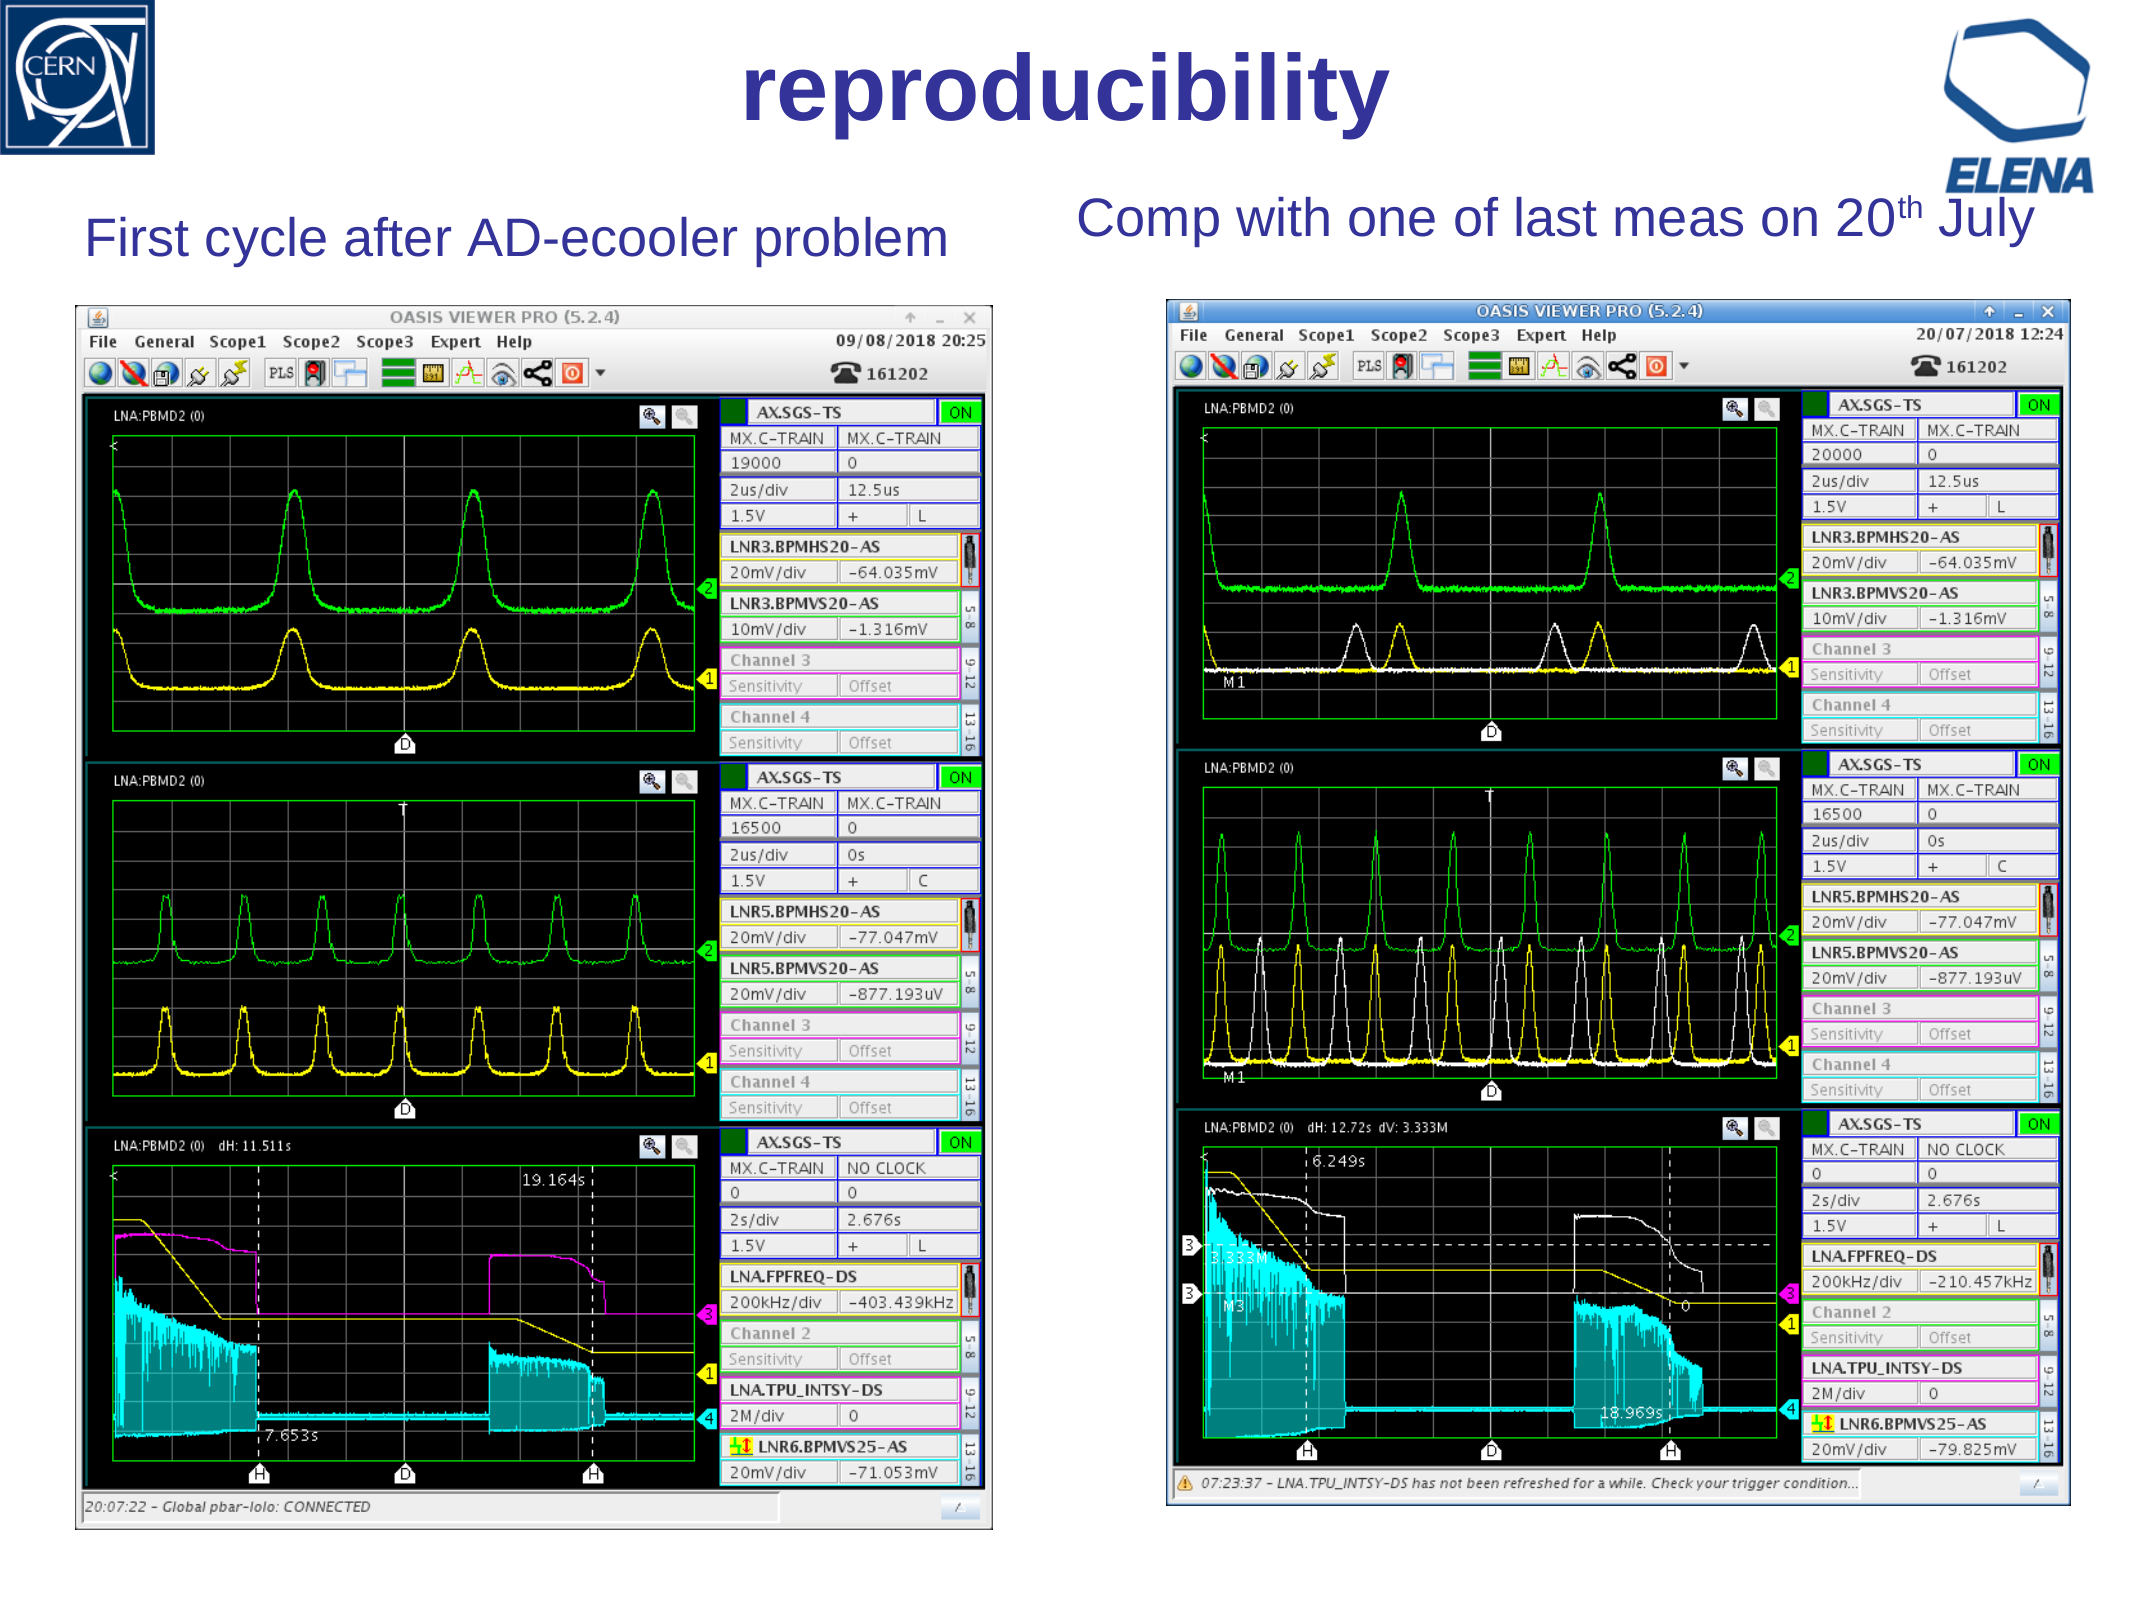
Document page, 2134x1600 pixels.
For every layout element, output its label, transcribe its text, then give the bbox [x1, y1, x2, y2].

picture [0, 0, 155, 155]
picture [1924, 10, 2117, 206]
text_box First cycle after AD-ecooler problem [23, 195, 1012, 275]
title reproducibility [208, 10, 1924, 156]
picture [1166, 299, 2071, 1507]
text_box Comp with one of last meas on 20th July [1011, 175, 2101, 256]
picture [75, 305, 993, 1531]
